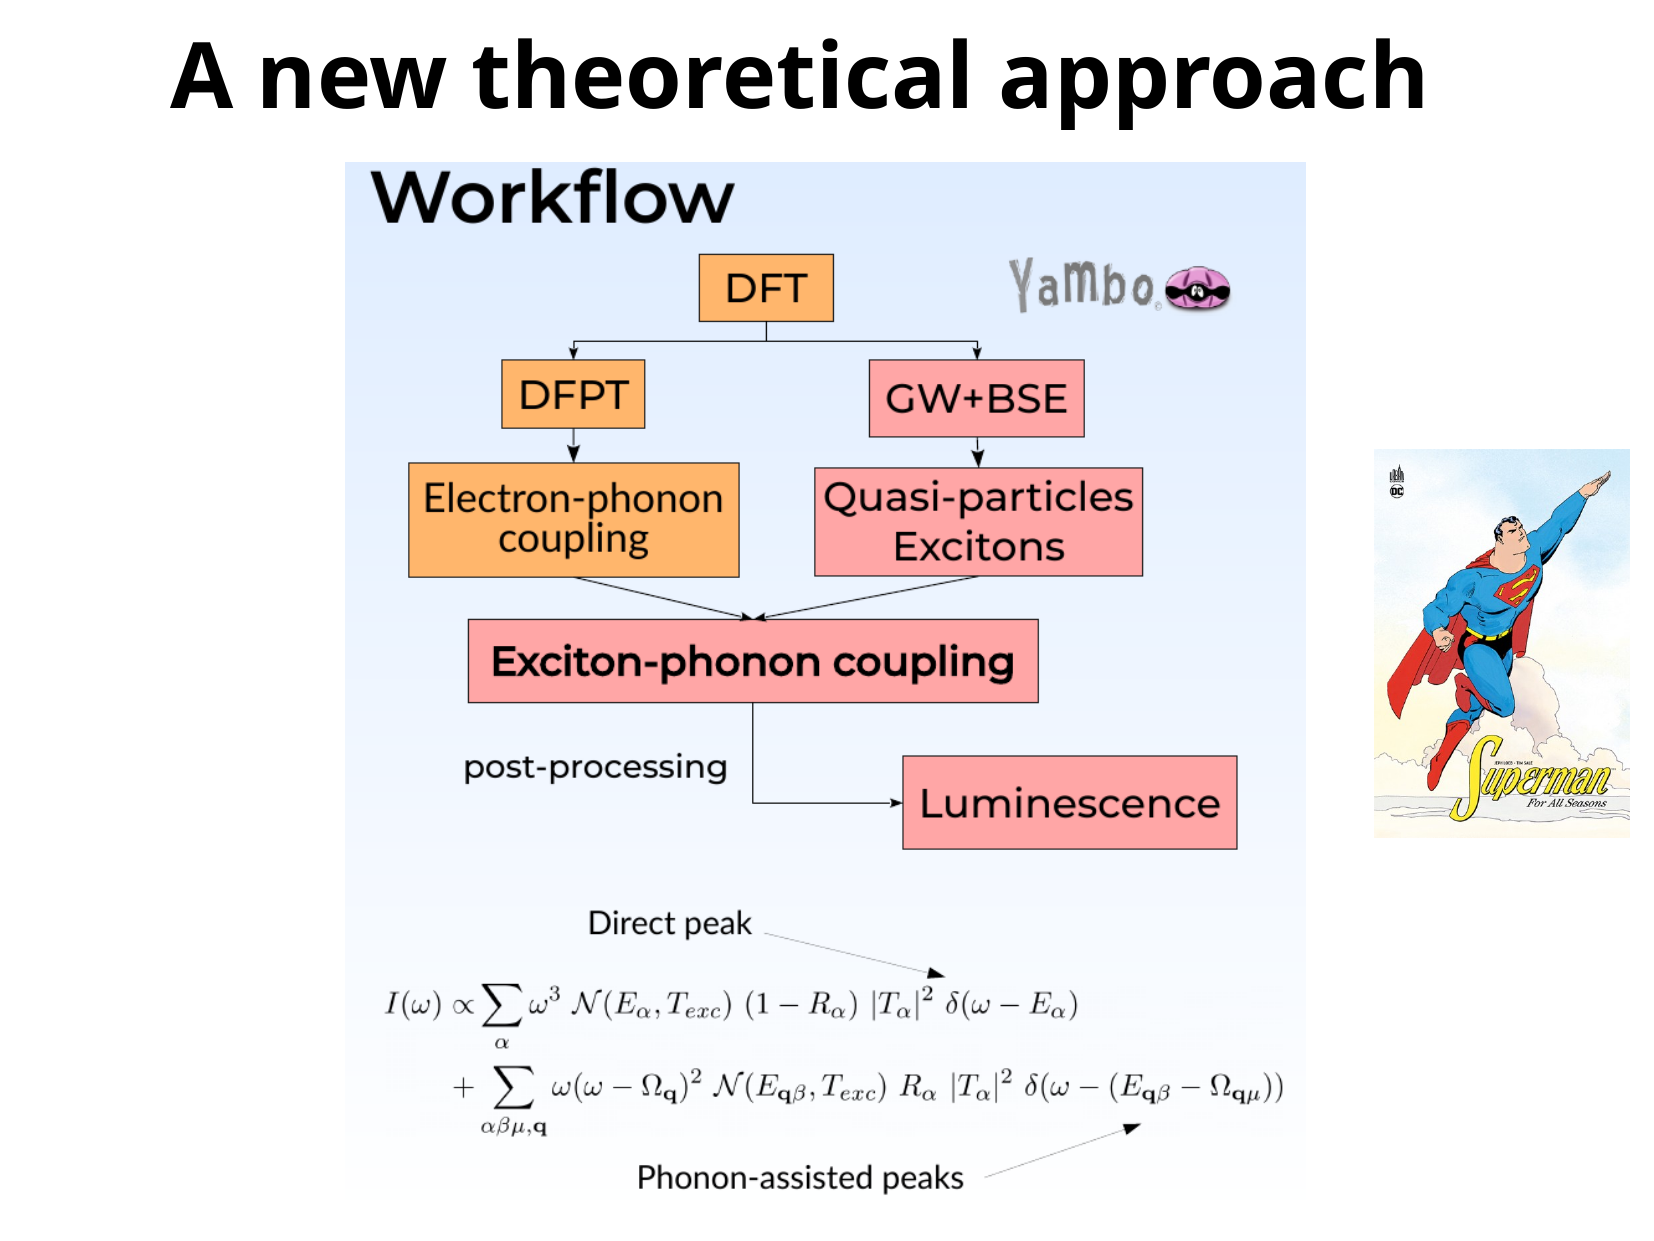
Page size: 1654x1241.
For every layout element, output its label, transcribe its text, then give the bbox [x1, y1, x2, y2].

picture [345, 162, 1306, 1201]
picture [1374, 449, 1630, 838]
title A new theoretical approach [0, 0, 1620, 146]
